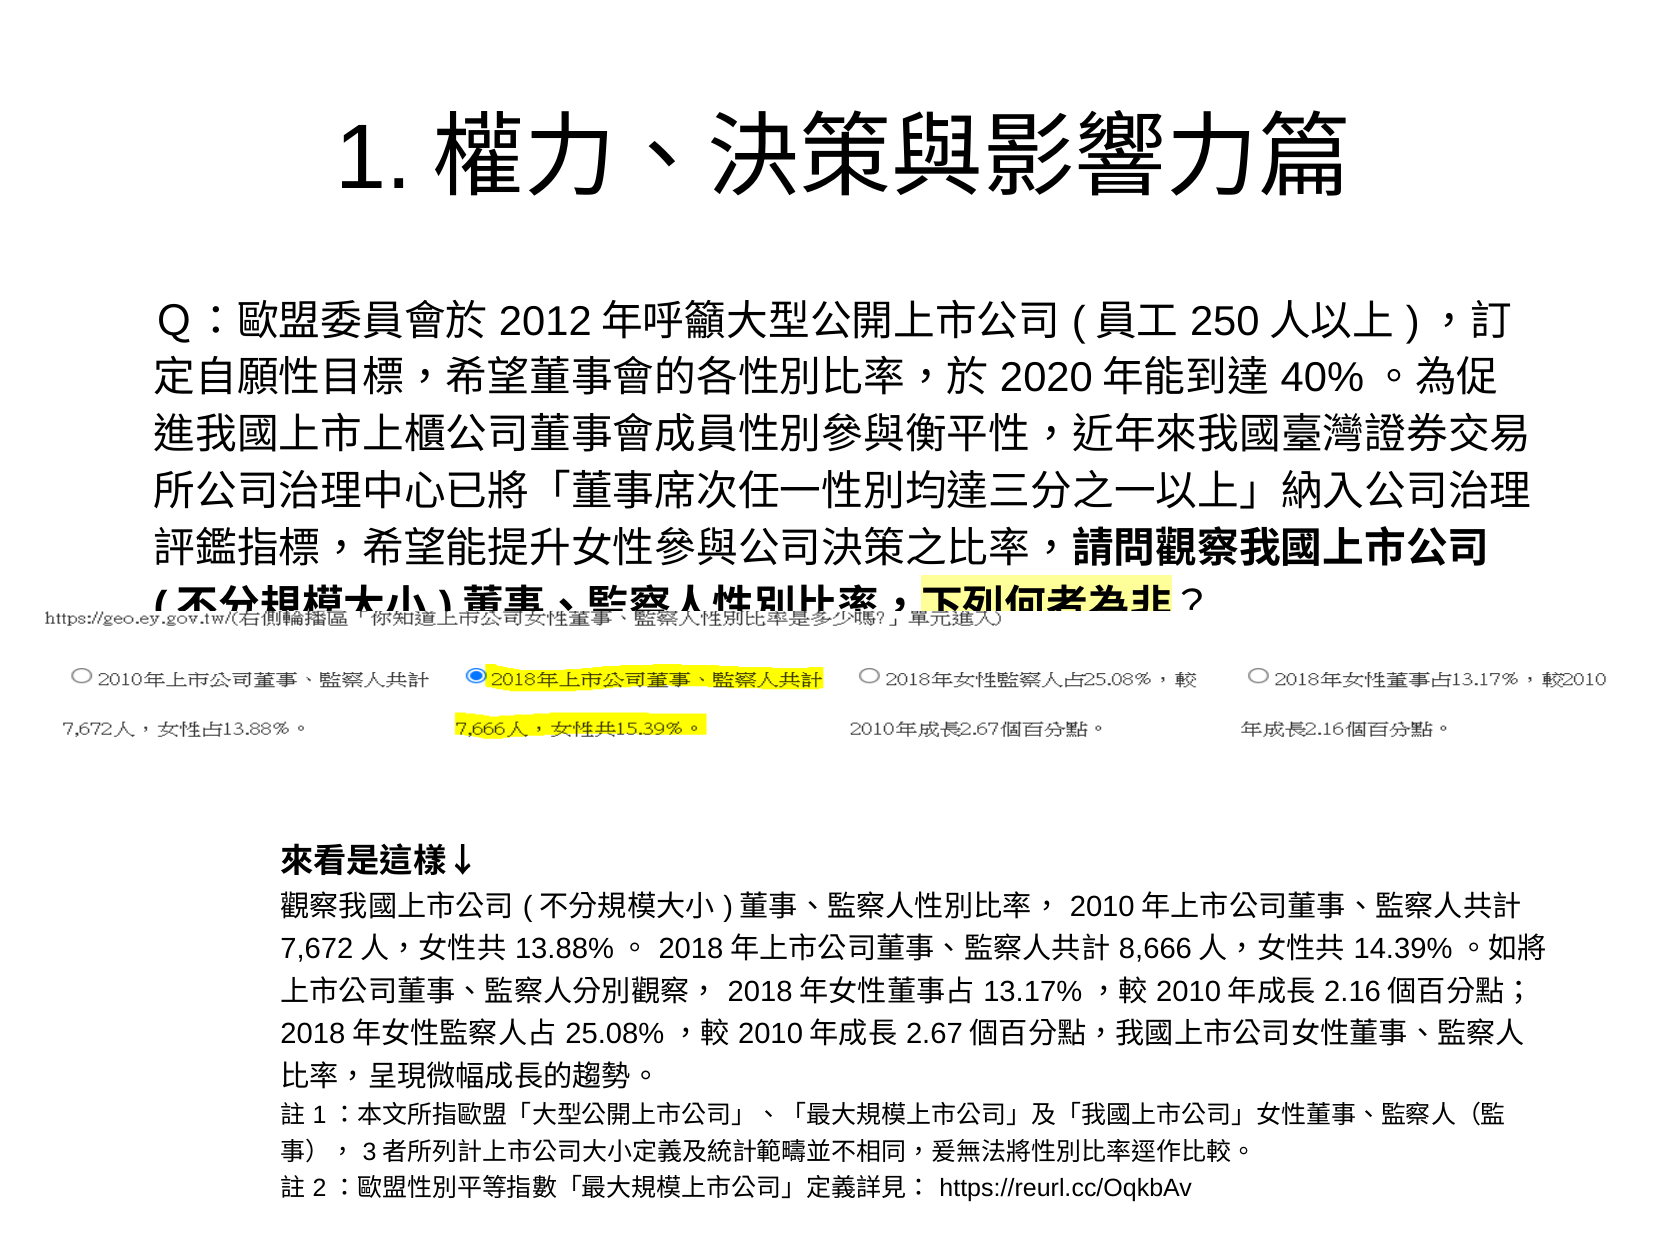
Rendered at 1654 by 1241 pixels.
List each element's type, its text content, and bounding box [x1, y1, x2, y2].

title 1.權力、決策與影響力篇 [82, 49, 1571, 257]
text_box 來看是這樣↓ 觀察我國上市公司(不分規模大小)董事、監察人性別比率，2010年上市公司董事、監察人共計7,672人，女性共13.88%。2018年上市公司董事、監察人共計8,666人，女性共14.39%。如將上市公司董事、監察人分別觀察，2018年女性董事占13.17%，較2010年成長2.16個百分點；2018年女性監察人占25.08%，較2010年成長2.67個百分點，我國上市公司女性董事、監察人比率，呈現微幅成長的趨勢。 註1：本文所指歐盟「大型公開上市公司」、「最大規模上市公司」及「我國上市公司」女性董事、監察人（監事），3者所列計上市公司大小定義及統計範疇並不相同，爰無法將性別比率逕作比較。 註2：歐盟性別平等指數「最大規模上市公司」定義詳見：https://reurl.cc/OqkbAv [265, 826, 1565, 1182]
list Ｑ：歐盟委員會於2012年呼籲大型公開上市公司(員工250人以上)，訂定自願性目標，希望董事會的各性別比率，於2020年能到達40%。為促進我國上市上櫃公司董事會成員性別參與衡平性，近年來我國臺灣證券交易所公司治理中心已將「董事席次任一性別均達三分之一以上」納入公司治理評鑑指標，希望能提升女性參與公司決策之比率，請問觀察我國上市公司(不分規模大小)董事、監察人性別比率，下列何者為非？ [82, 290, 1536, 611]
picture [29, 611, 1625, 763]
